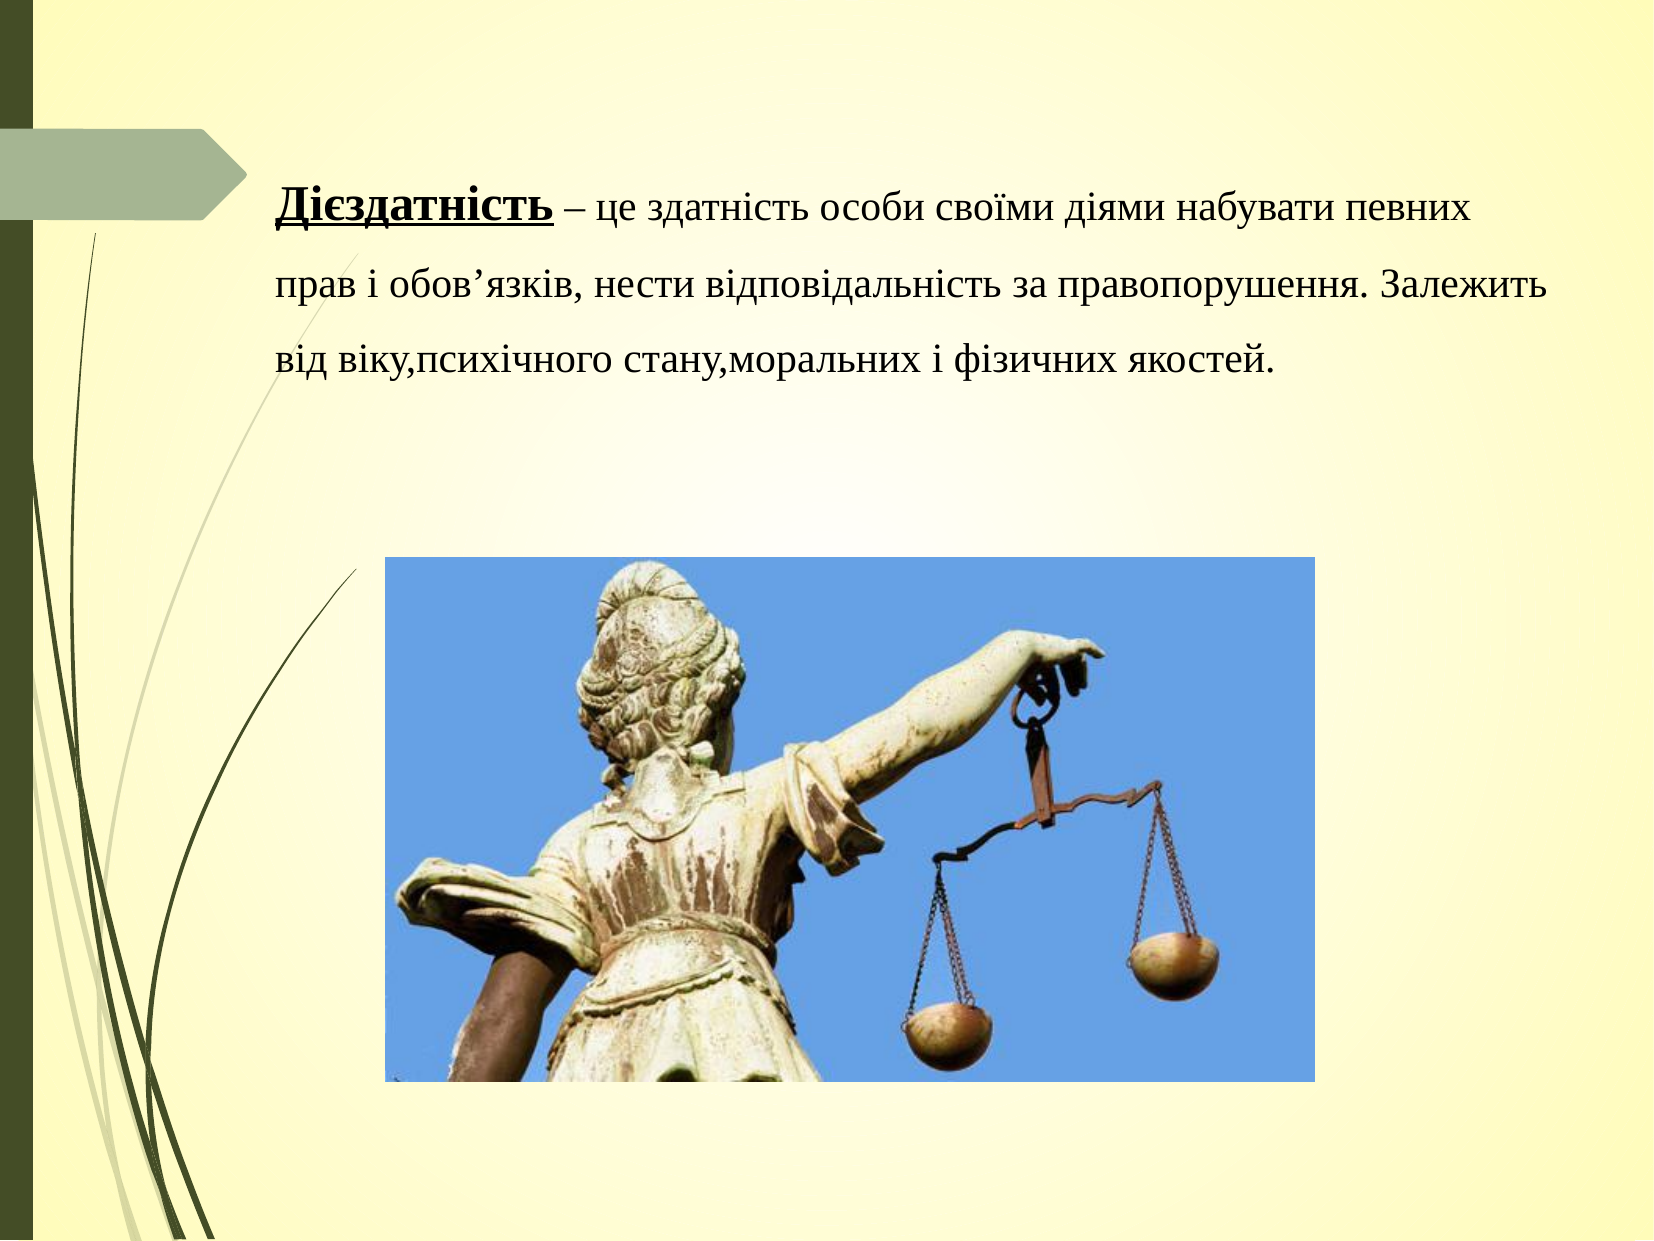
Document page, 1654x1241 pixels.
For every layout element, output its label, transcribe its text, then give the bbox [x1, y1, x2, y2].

picture [385, 557, 1315, 1082]
text_box Дієздатність – це здатність особи своїми діями набувати певних прав і обов’язків, нести відповідальність за правопорушення. Залежить від віку,психічного стану,моральних і фізичних якостей. [260, 133, 1576, 433]
